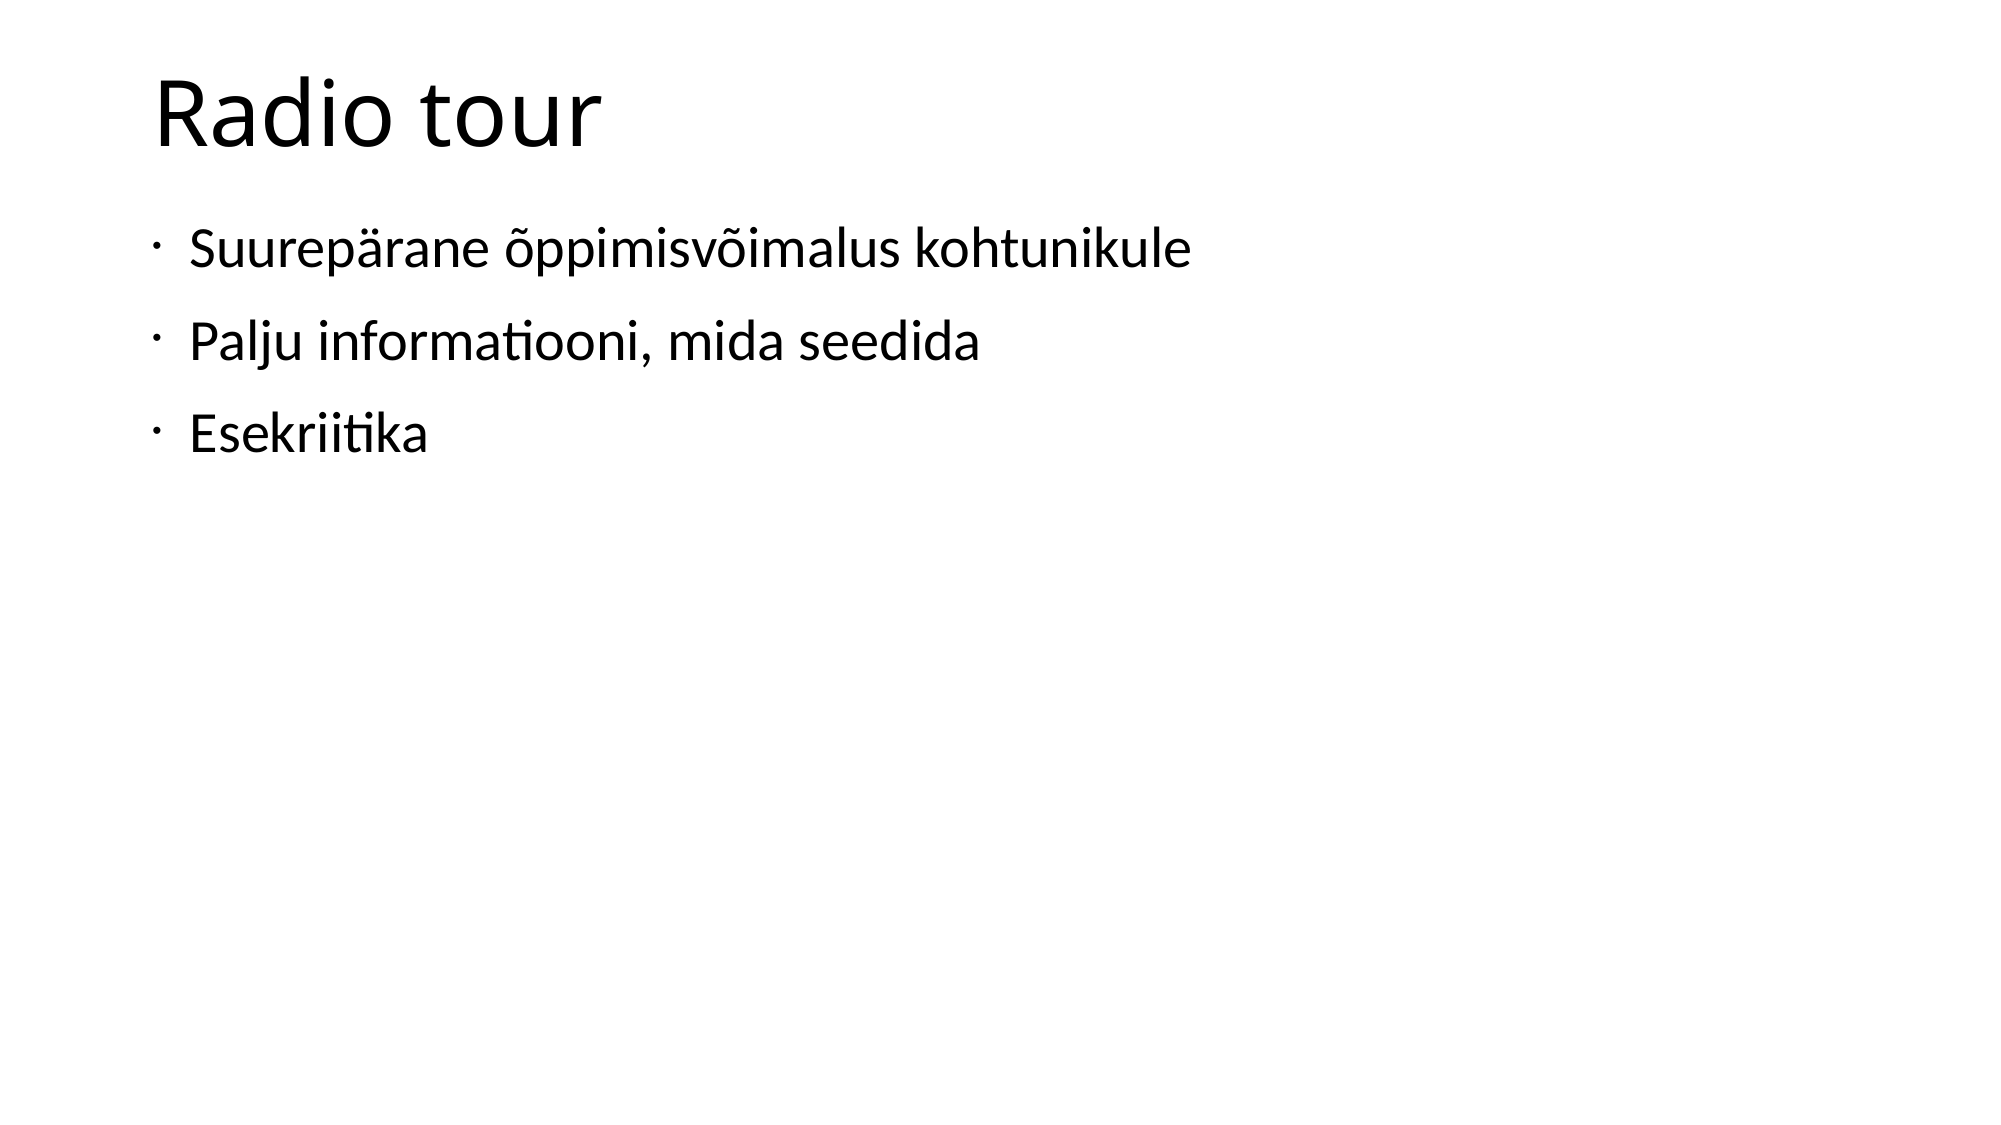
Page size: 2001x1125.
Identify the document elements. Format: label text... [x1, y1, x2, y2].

title Radio tour [137, 59, 1863, 210]
list Suurepärane õppimisvõimalus kohtunikule Palju informatiooni, mida seedida Esekriitika [137, 210, 1863, 1006]
